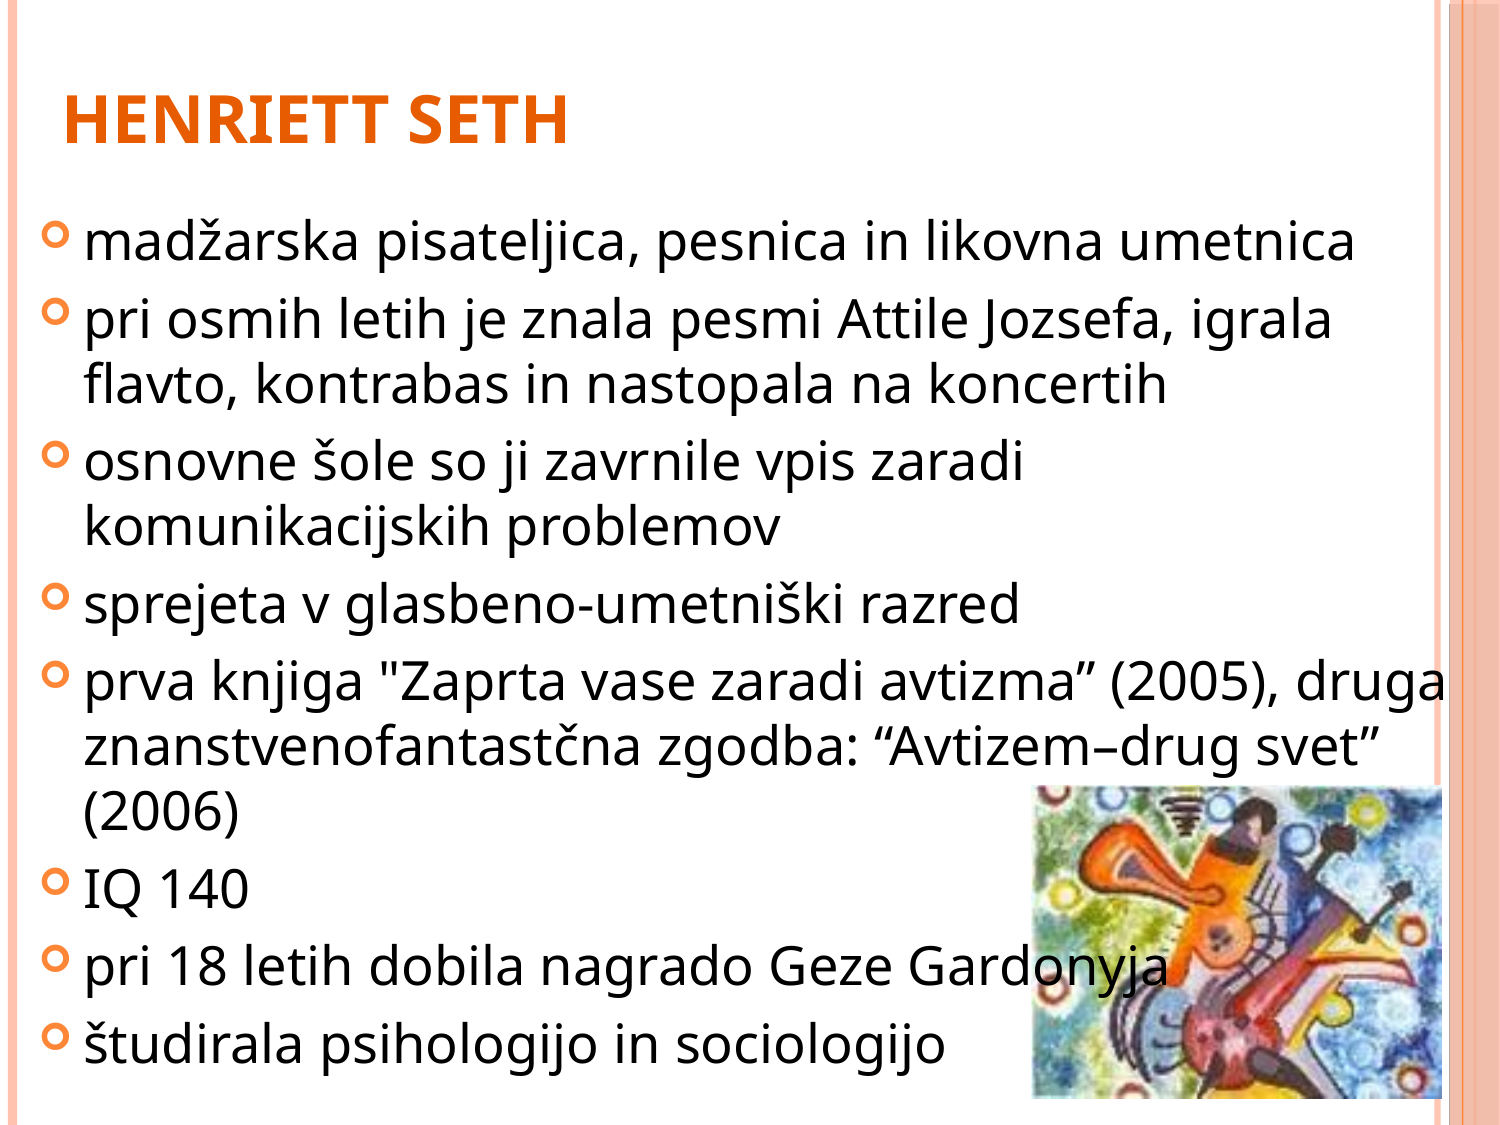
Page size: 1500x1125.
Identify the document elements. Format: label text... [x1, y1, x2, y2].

title Henriett Seth [46, 23, 1413, 164]
picture [1040, 973, 1057, 982]
picture [1147, 973, 1161, 982]
list madžarska pisateljica, pesnica in likovna umetnica pri osmih letih je znala pesmi Attile Jozsefa, igrala flavto, kontrabas in nastopala na koncertih osnovne šole so ji zavrnile vpis zaradi komunikacijskih problemov sprejeta v glasbeno-umetniški razred prva knjiga "Zaprta vase zaradi avtizma” (2005), druga znanstvenofantastčna zgodba: “Avtizem–drug svet” (2006) IQ 140 pri 18 letih dobila nagrado Geze Gardonyja študirala psihologijo in sociologijo [23, 199, 1465, 973]
picture [1031, 973, 1442, 1099]
